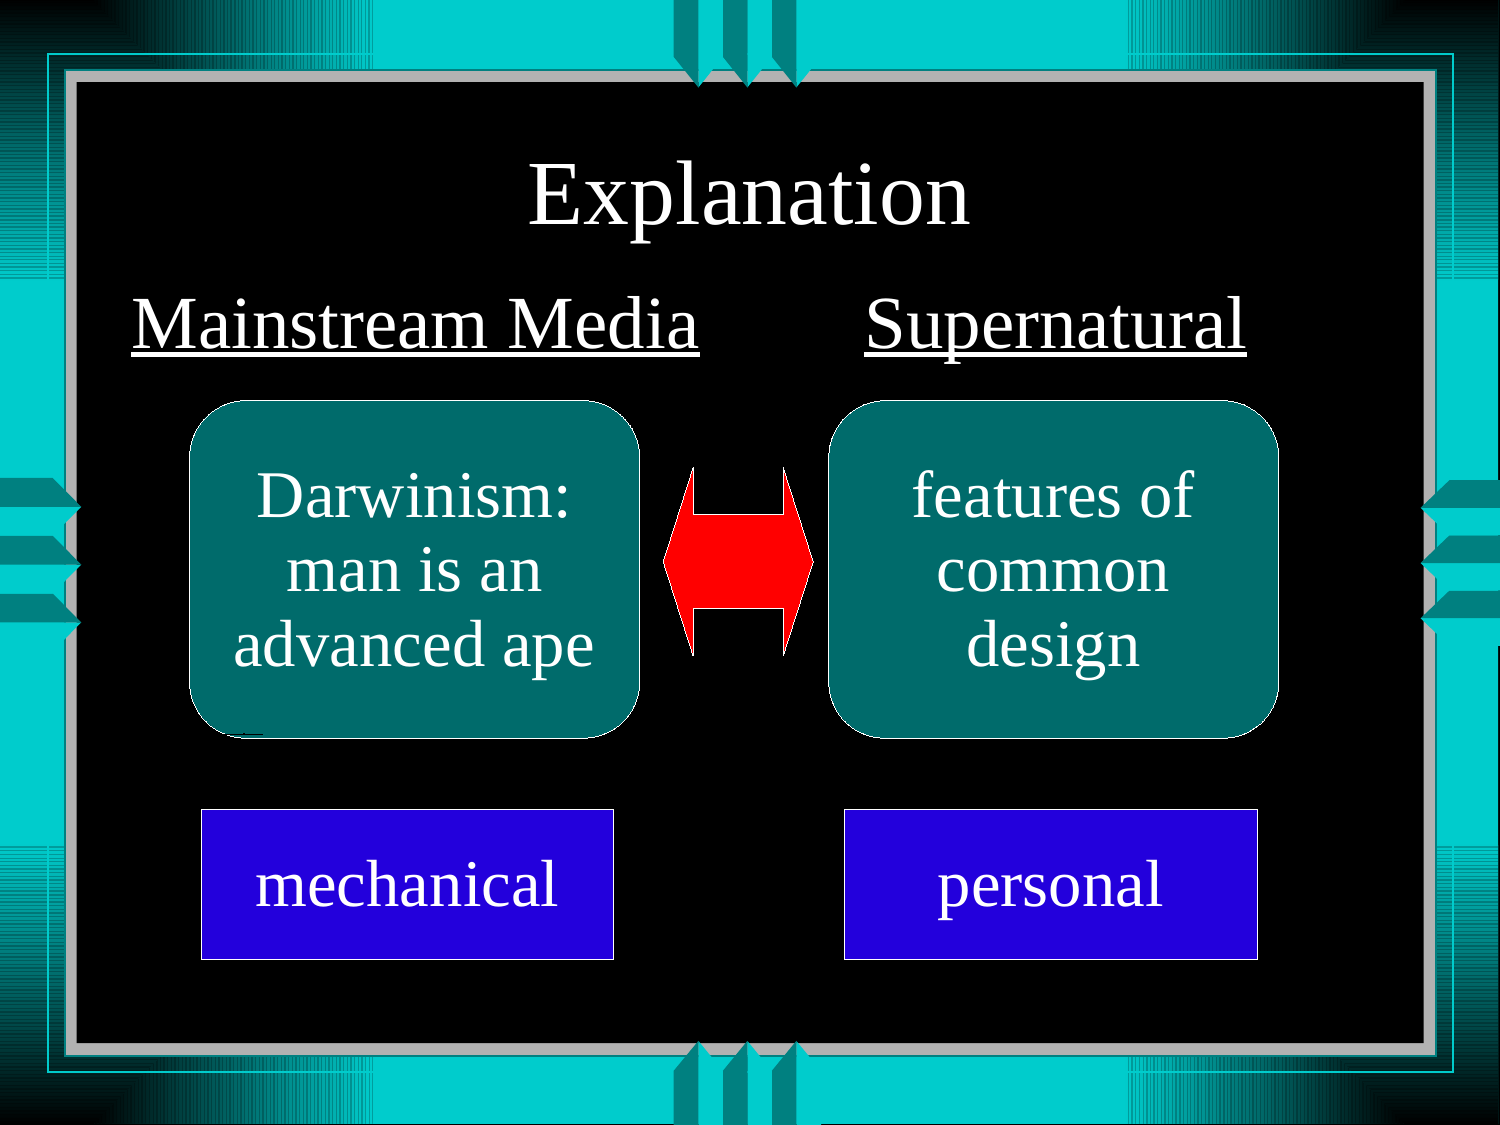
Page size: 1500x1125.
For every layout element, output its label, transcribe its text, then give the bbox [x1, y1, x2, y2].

text_box Supernatural [755, 274, 1356, 373]
text_box mechanical [201, 809, 614, 960]
text_box personal [844, 809, 1258, 960]
text_box features of common design [828, 400, 1279, 739]
text_box [663, 467, 814, 656]
text_box Darwinism: man is an advanced ape [189, 400, 640, 739]
title Explanation [112, 99, 1388, 288]
text_box Mainstream Media [116, 274, 717, 373]
